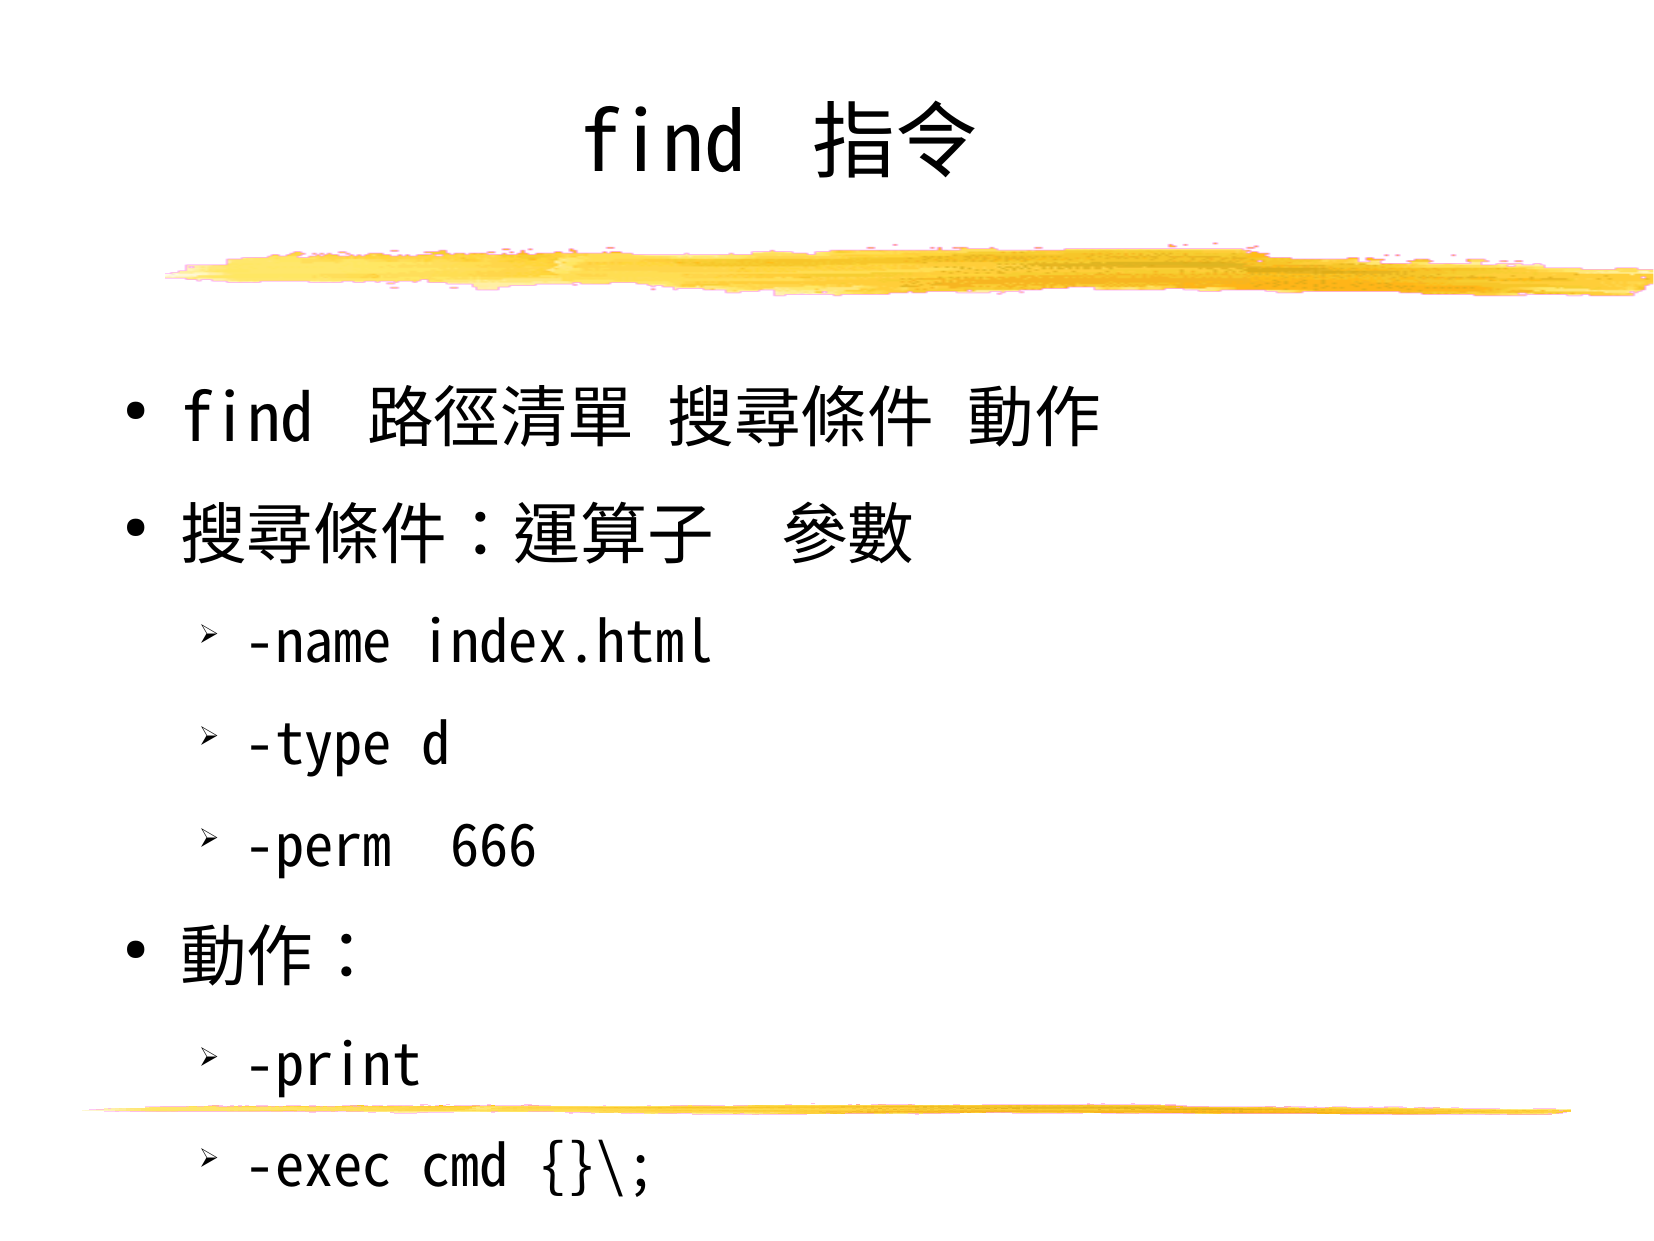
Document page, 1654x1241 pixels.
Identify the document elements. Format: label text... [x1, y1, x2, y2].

title find 指令 [76, 28, 1482, 236]
list find 路徑清單 搜尋條件 動作 搜尋條件：運算子 參數 -name index.html -type d -perm 666 動作： -print -exec cmd {}\; [124, 358, 1530, 1103]
picture [82, 1102, 1571, 1117]
picture [165, 237, 1654, 308]
